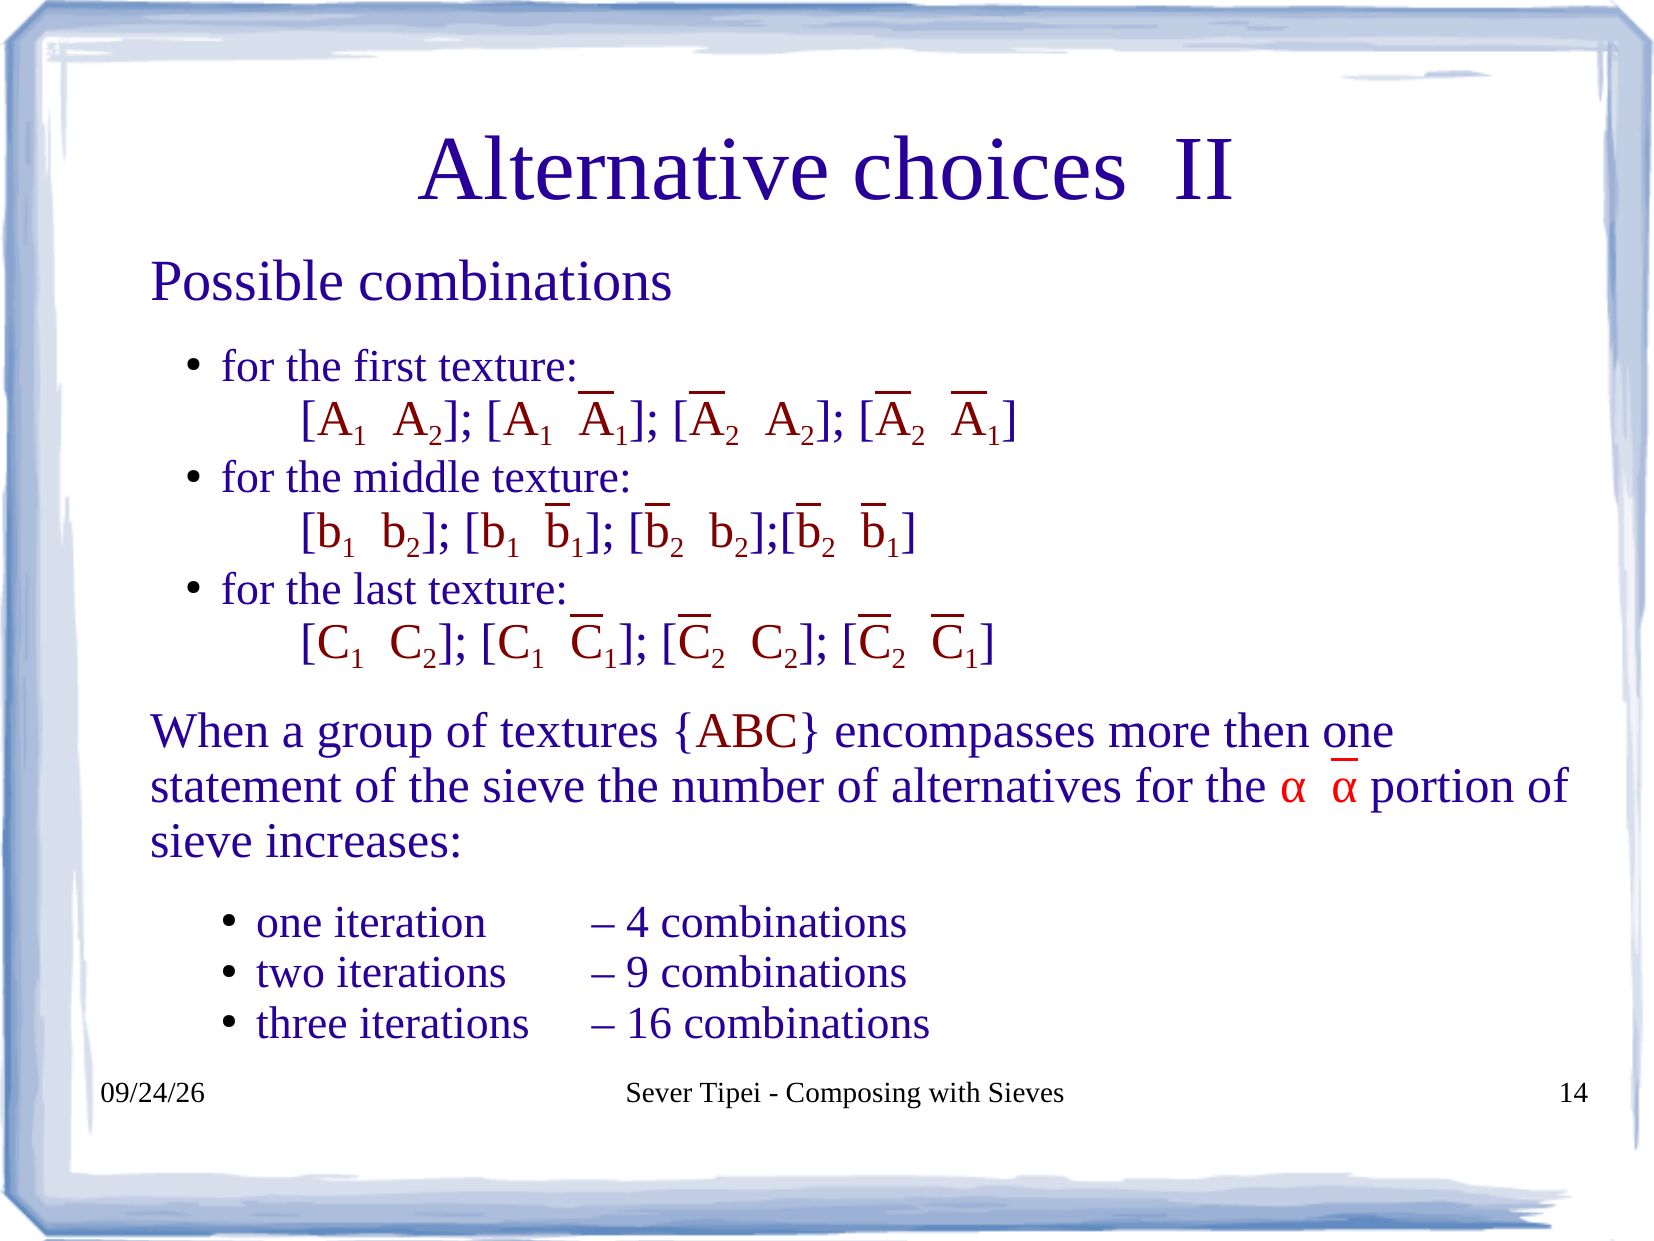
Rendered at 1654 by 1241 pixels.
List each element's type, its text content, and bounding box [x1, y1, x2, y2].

picture [0, 0, 1654, 1241]
title Alternative choices II [82, 112, 1571, 226]
subtitle Possible combinations for the first texture: [A1 A2]; [A1 A1]; [A2 A2]; [A2 A1] for the middle texture: [b1 b2]; [b1 b1]; [b2 b2];[b2 b1] for the last texture: [C1 C2]; [C1 C1]; [C2 C2]; [C2 C1] When a group of textures {ABC} encompasses more then one statement of the sieve the number of alternatives for the α α portion of sieve increases: one iteration – 4 combinations two iterations – 9 combinations three iterations – 16 combinations [150, 225, 1576, 1072]
